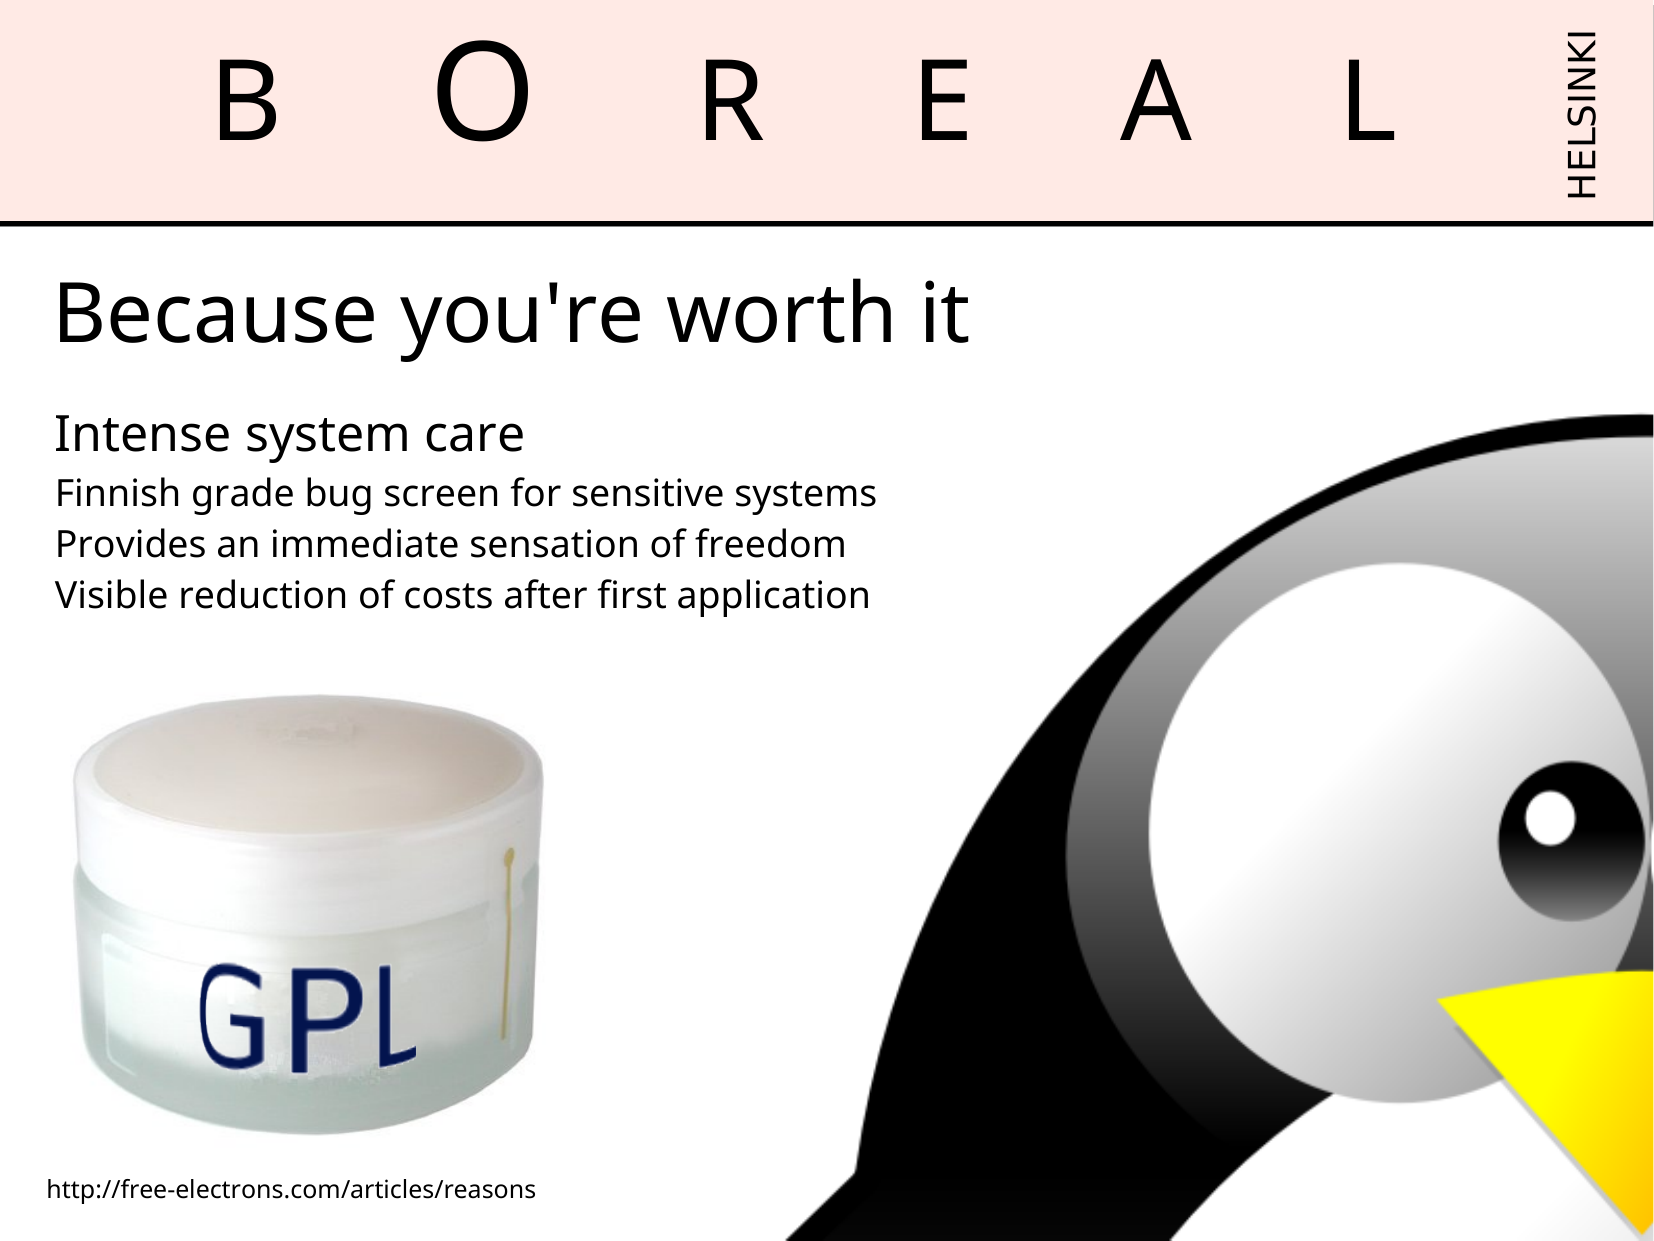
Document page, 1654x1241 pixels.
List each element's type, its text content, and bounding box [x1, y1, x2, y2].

text_box http://free-electrons.com/articles/reasons [46, 1172, 555, 1204]
text_box HELSINKI [1560, 29, 1605, 202]
title B O R E A L [0, 0, 1573, 173]
text_box [0, 0, 1654, 221]
picture [831, 602, 841, 606]
text_box Intense system care Finnish grade bug screen for sensitive systems Provides an immediate sensation of freedom Visible reduction of costs after first application [54, 398, 887, 602]
picture [50, 411, 1654, 1241]
text_box Because you're worth it [52, 253, 989, 358]
picture [727, 602, 737, 606]
picture [704, 602, 714, 606]
